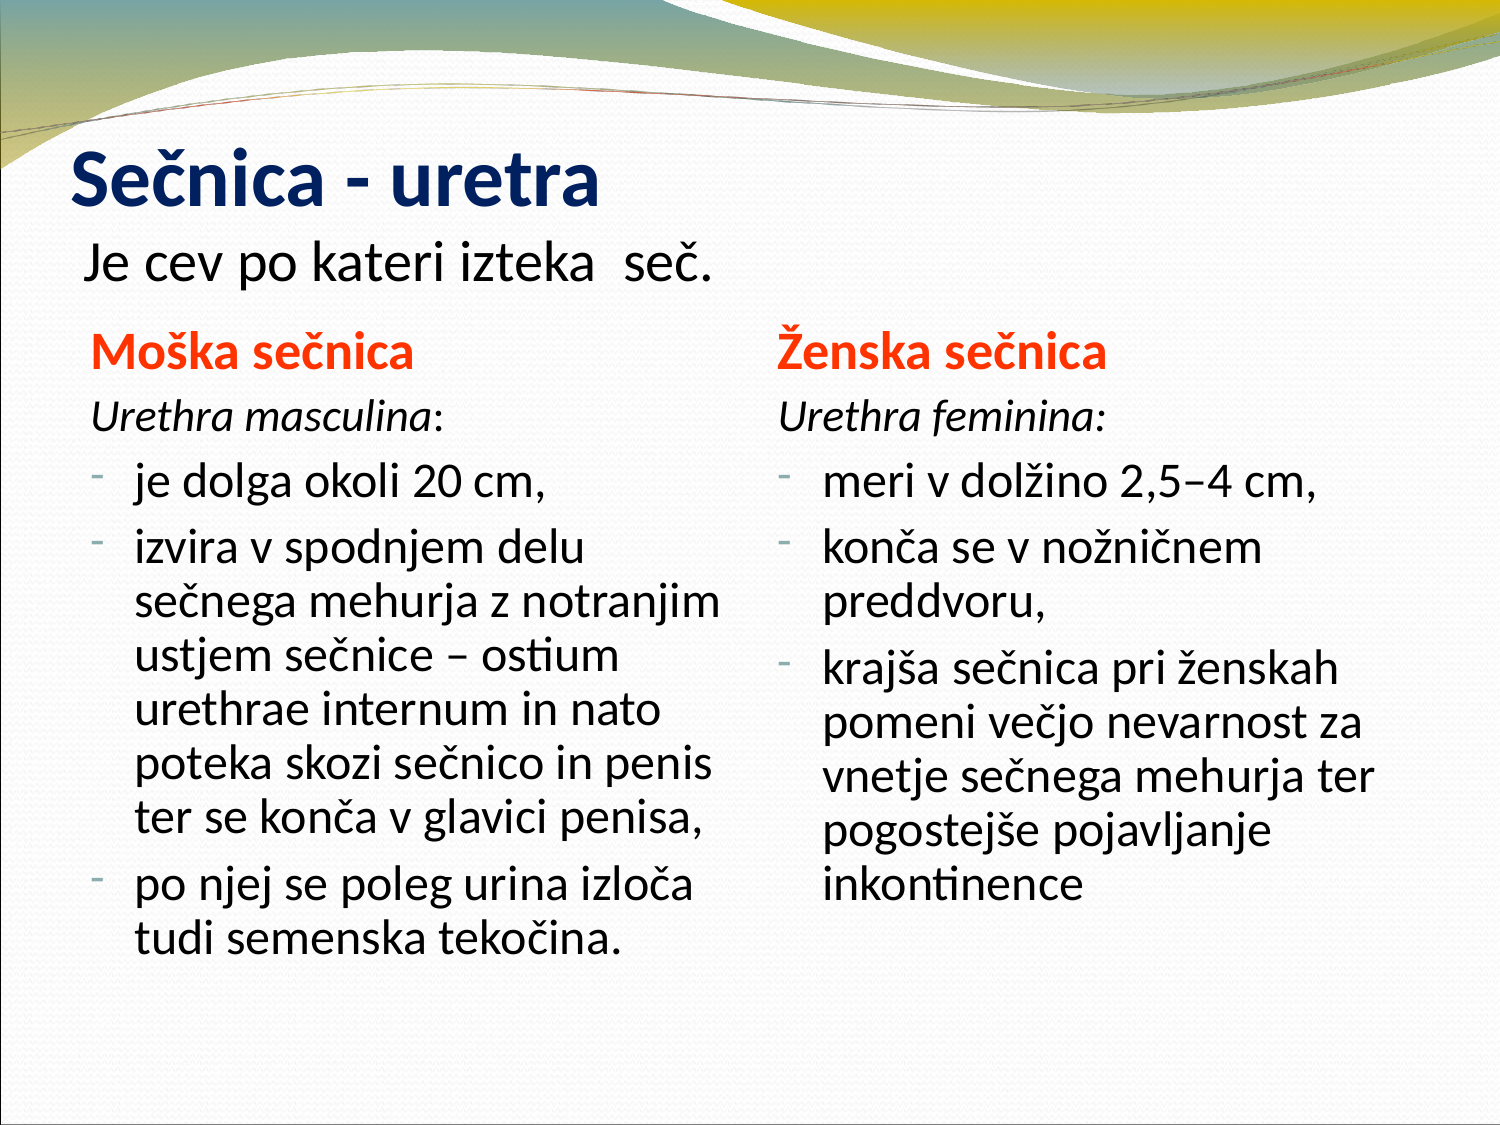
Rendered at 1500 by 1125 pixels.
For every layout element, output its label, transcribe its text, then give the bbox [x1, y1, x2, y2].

text_box Ženska sečnica Urethra feminina: meri v dolžino 2,5–4 cm, konča se v nožničnem preddvoru, krajša sečnica pri ženskah pomeni večjo nevarnost za vnetje sečnega mehurja ter pogostejše pojavljanje inkontinence [762, 315, 1425, 1043]
text_box Sečnica - uretra Je cev po kateri izteka seč. [70, 105, 1421, 293]
text_box Moška sečnica Urethra masculina: je dolga okoli 20 cm, izvira v spodnjem delu sečnega mehurja z notranjim ustjem sečnice – ostium urethrae internum in nato poteka skozi sečnico in penis ter se konča v glavici penisa, po njej se poleg urina izloča tudi semenska tekočina. [74, 315, 738, 1093]
picture [0, 0, 1500, 1125]
